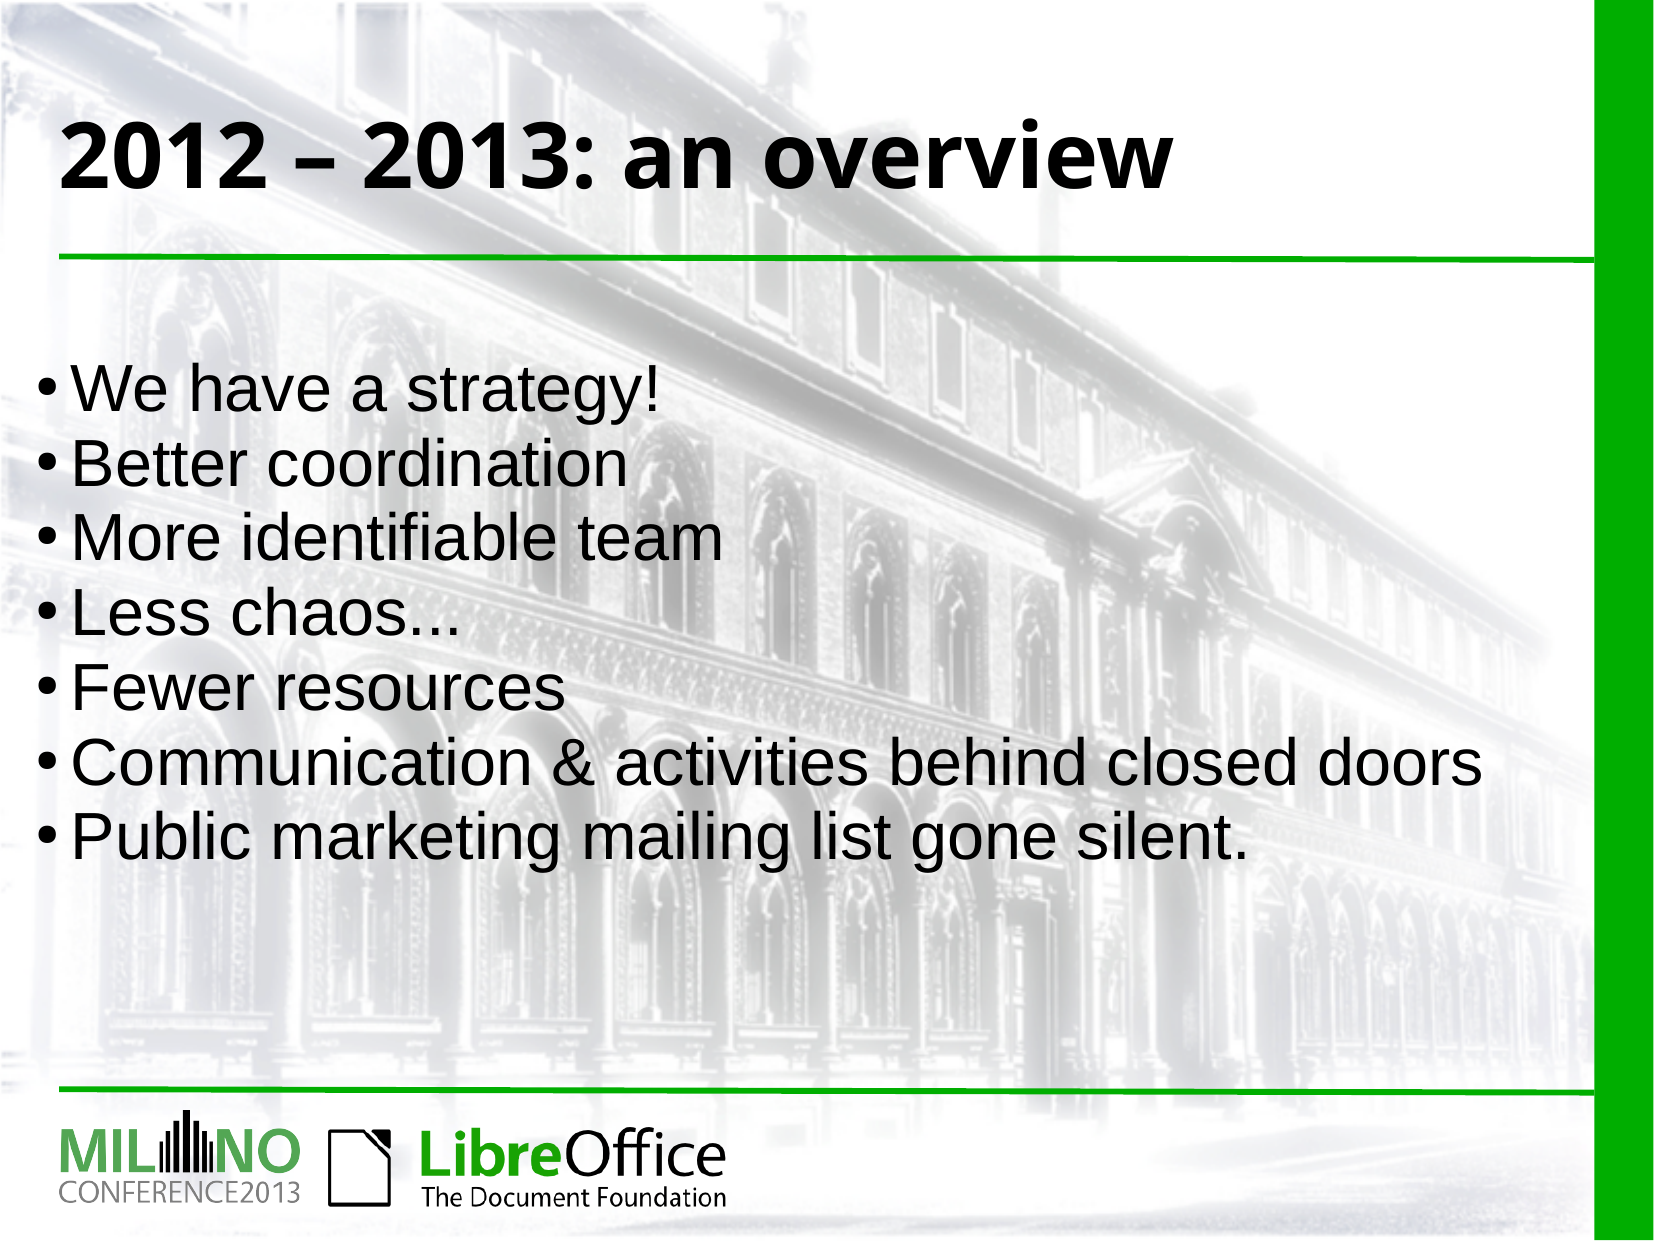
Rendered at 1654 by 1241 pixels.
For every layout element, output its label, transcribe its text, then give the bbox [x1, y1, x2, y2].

title 2012 – 2013: an overview [59, 49, 1548, 257]
subtitle We have a strategy! Better coordination More identifiable team Less chaos... Fewer resources Communication & activities behind closed doors Public marketing mailing list gone silent. [35, 290, 1524, 1010]
picture [0, 1, 1594, 1241]
